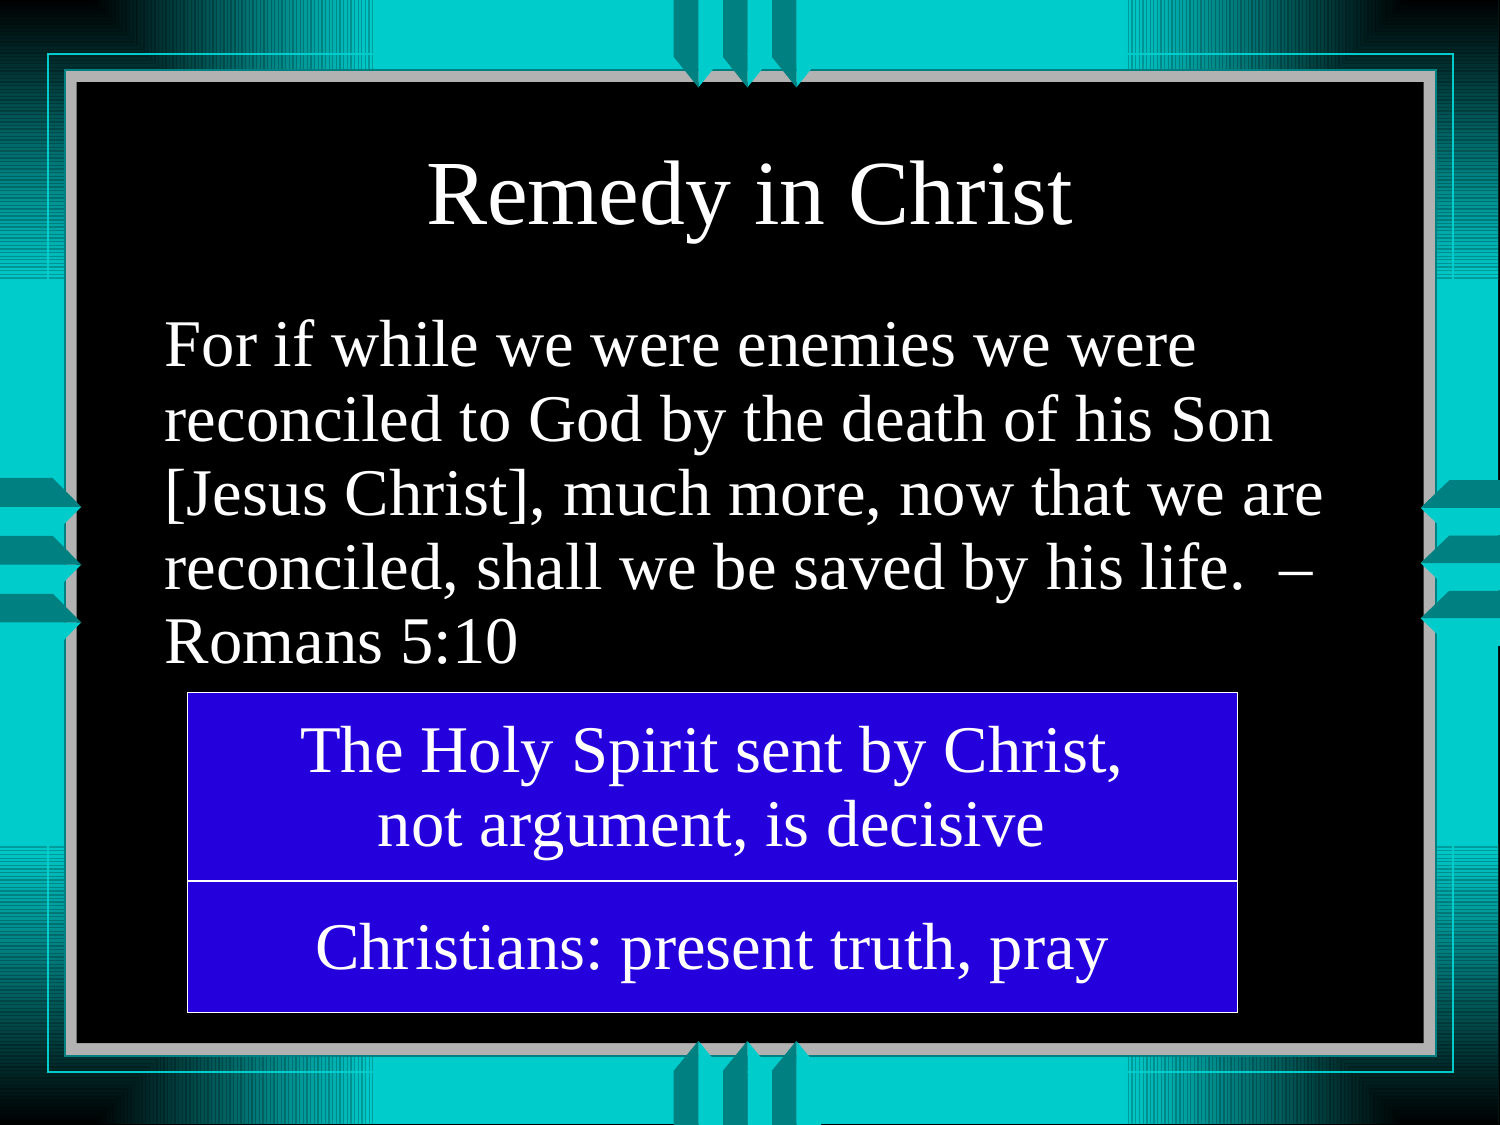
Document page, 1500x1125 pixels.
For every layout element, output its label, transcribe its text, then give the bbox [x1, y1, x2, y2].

text_box The Holy Spirit sent by Christ, not argument, is decisive [187, 692, 1238, 881]
text_box For if while we were enemies we were reconciled to God by the death of his Son [Jesus Christ], much more, now that we are reconciled, shall we be saved by his life. – Romans 5:10 [150, 299, 1351, 686]
title Remedy in Christ [112, 99, 1388, 288]
text_box Christians: present truth, pray [187, 881, 1238, 1013]
